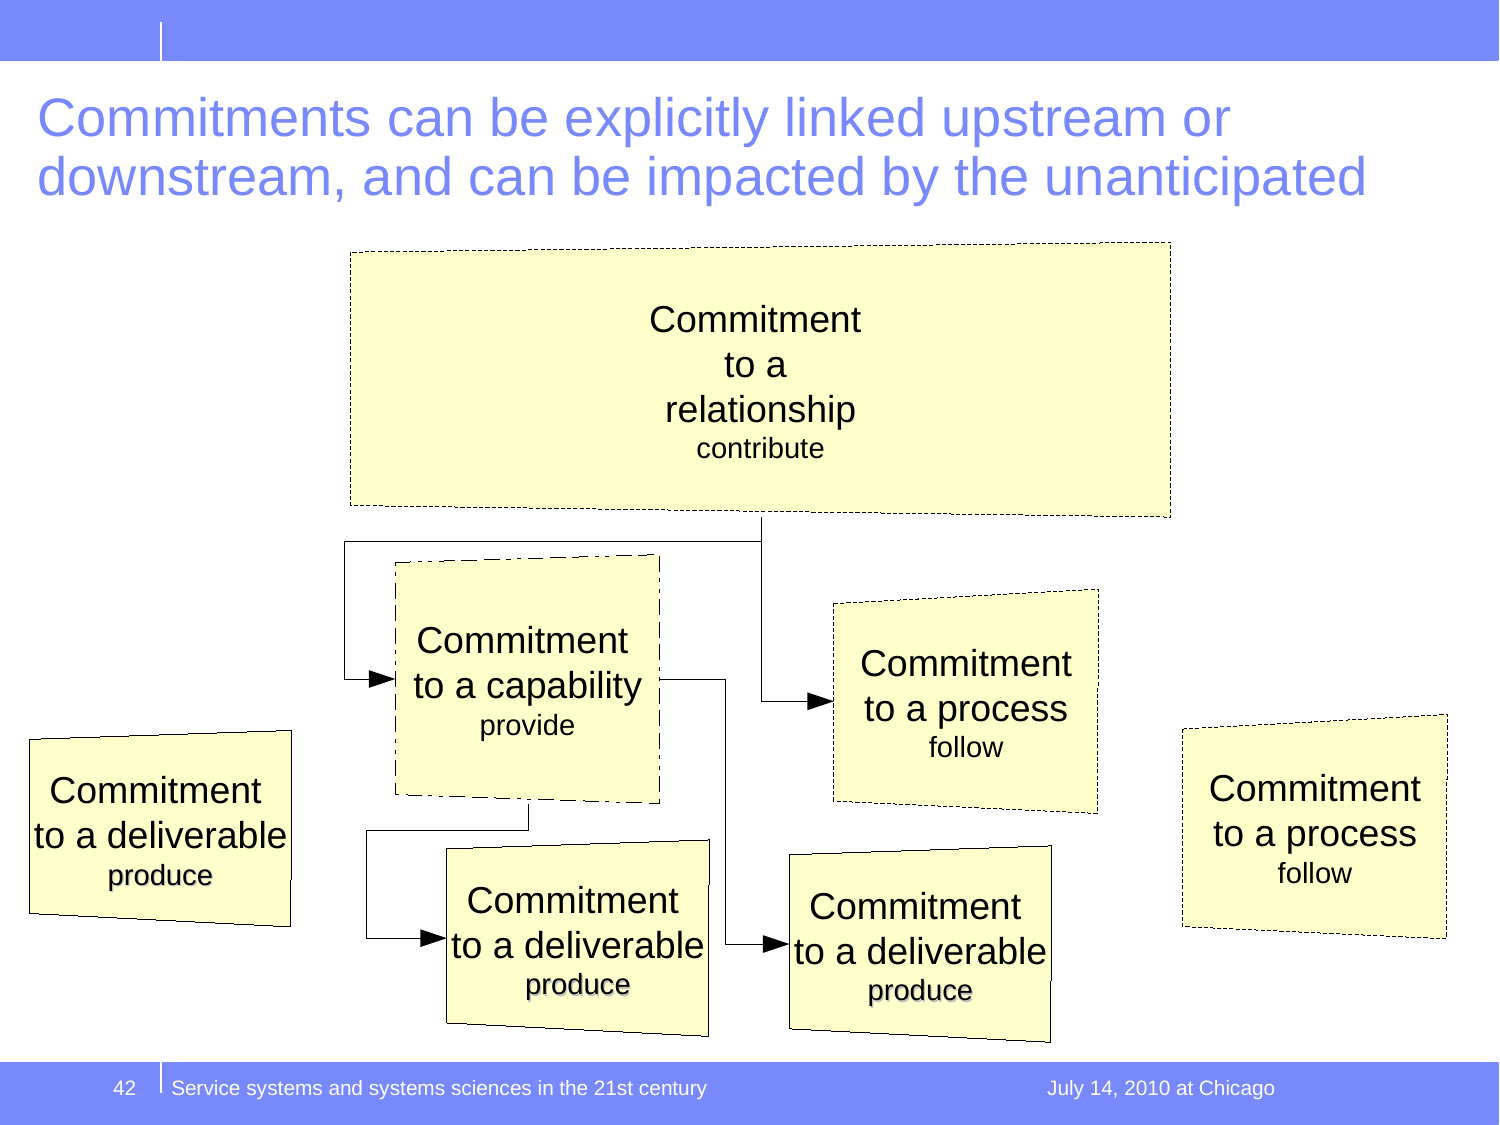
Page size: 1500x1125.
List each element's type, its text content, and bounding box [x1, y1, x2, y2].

text_box Commitment to a process follow [1182, 714, 1448, 939]
text_box Commitment to a deliverable produce [789, 845, 1052, 1043]
title Commitments can be explicitly linked upstream or downstream, and can be impacted by the unanticipated [37, 90, 1463, 209]
text_box Commitment to a capability provide [395, 554, 660, 804]
text_box Commitment to a process follow [833, 589, 1099, 814]
text_box Commitment to a deliverable produce [446, 839, 710, 1037]
text_box Commitment to a deliverable produce [29, 730, 292, 927]
text_box Commitment to a relationship contribute [350, 242, 1171, 518]
